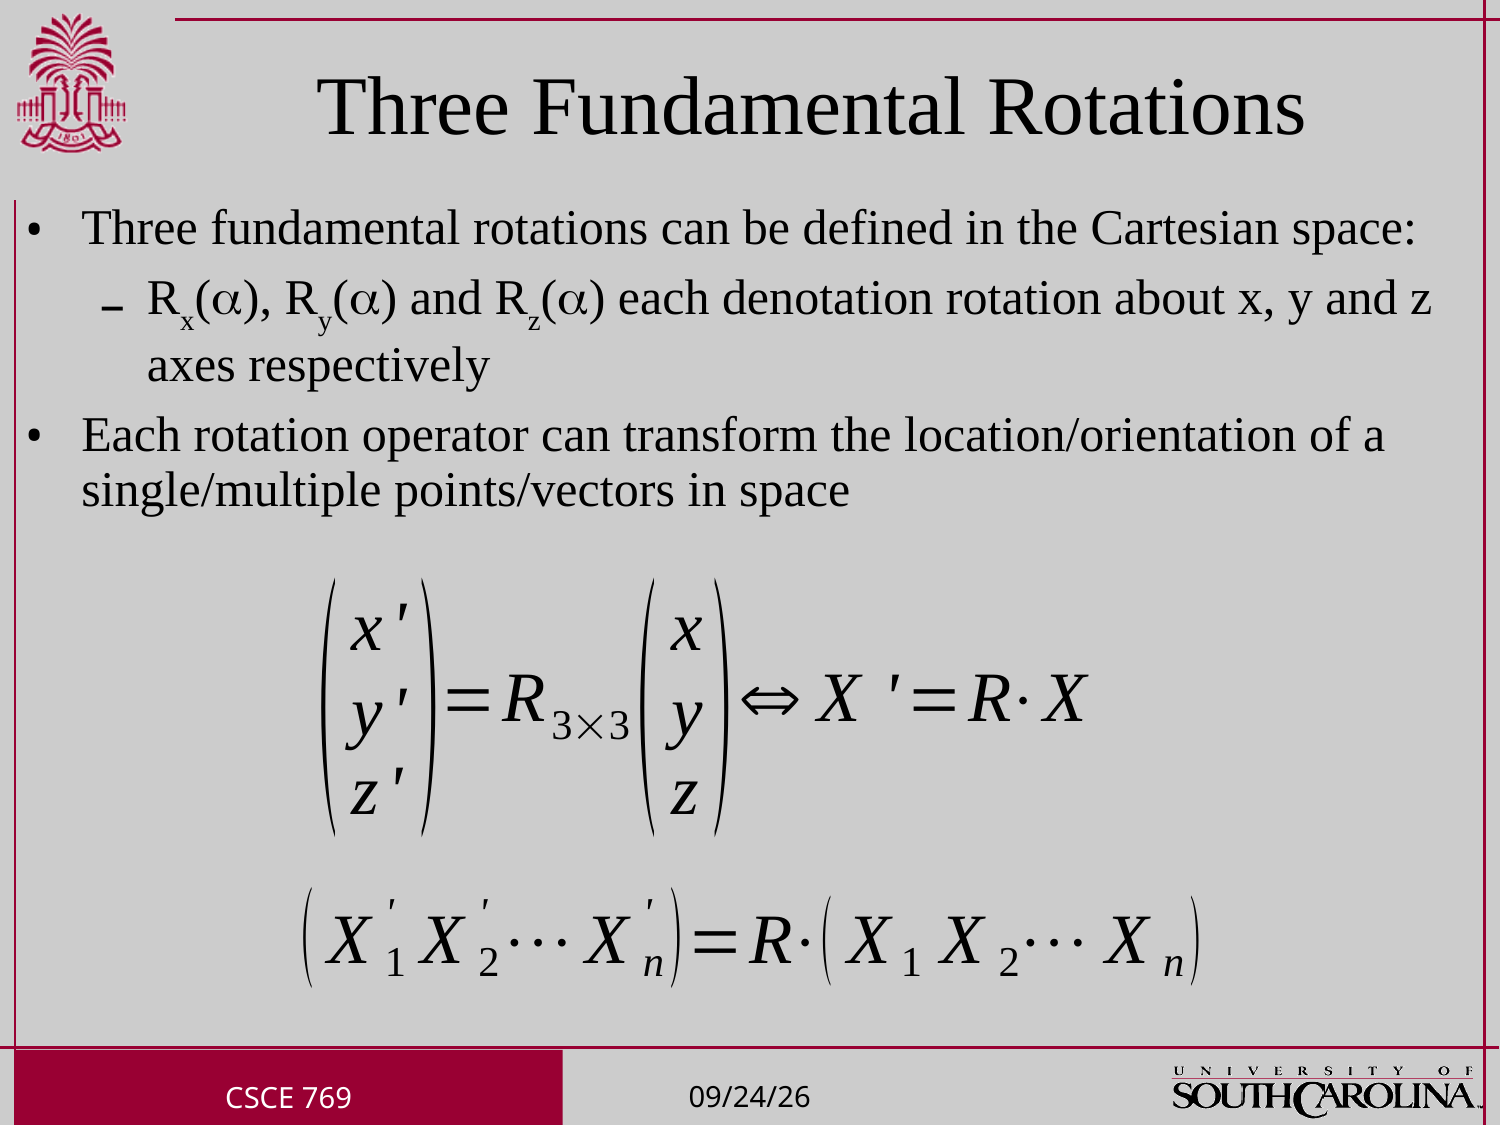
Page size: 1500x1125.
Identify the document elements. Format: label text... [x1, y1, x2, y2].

list Three fundamental rotations can be defined in the Cartesian space: Rx(a), Ry(a) and Rz(a) each denotation rotation about x, y and z axes respectively Each rotation operator can transform the location/orientation of a single/multiple points/vectors in space [24, 200, 1476, 563]
picture [1162, 1049, 1483, 1125]
chart [282, 883, 1219, 993]
picture [12, 12, 131, 155]
title Three Fundamental Rotations [174, 32, 1450, 181]
chart [298, 575, 1106, 843]
